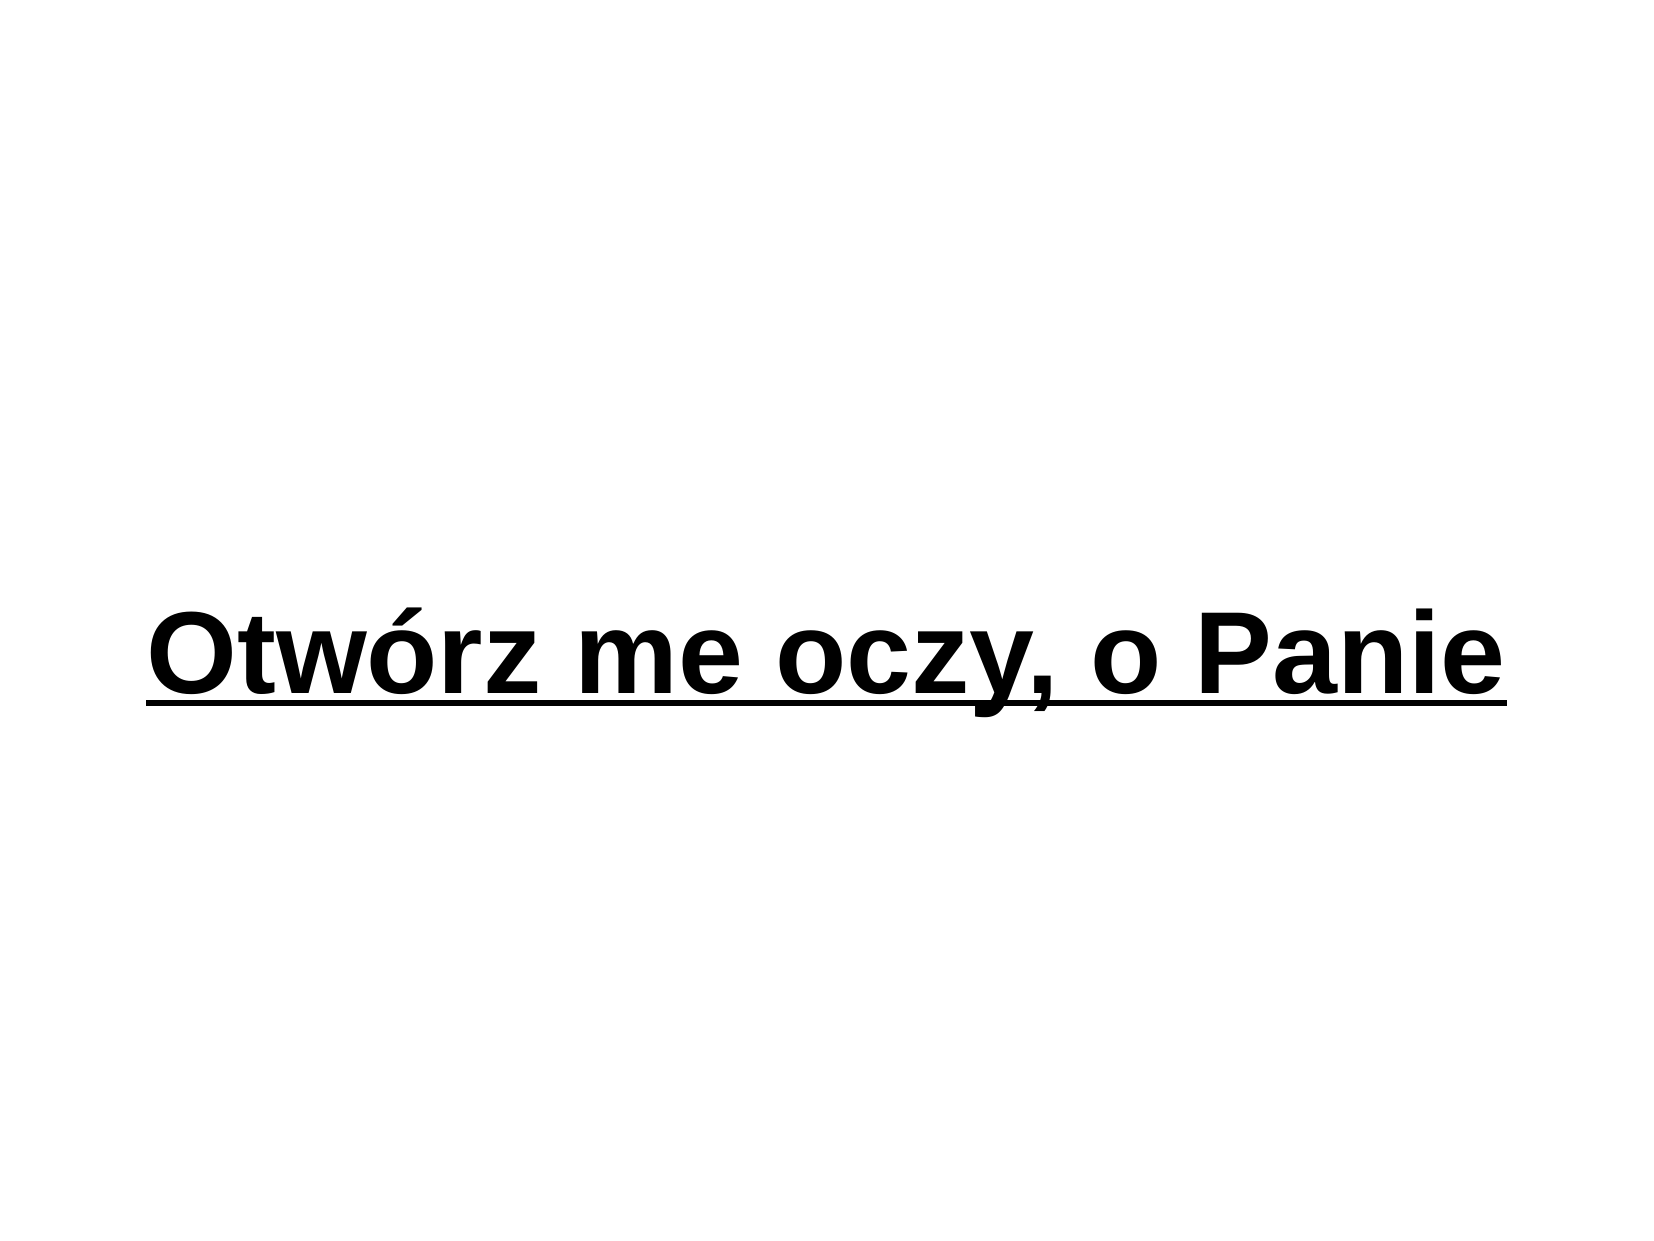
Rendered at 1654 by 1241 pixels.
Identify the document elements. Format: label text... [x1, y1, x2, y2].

subtitle Otwórz me oczy, o Panie [0, 0, 1654, 1241]
